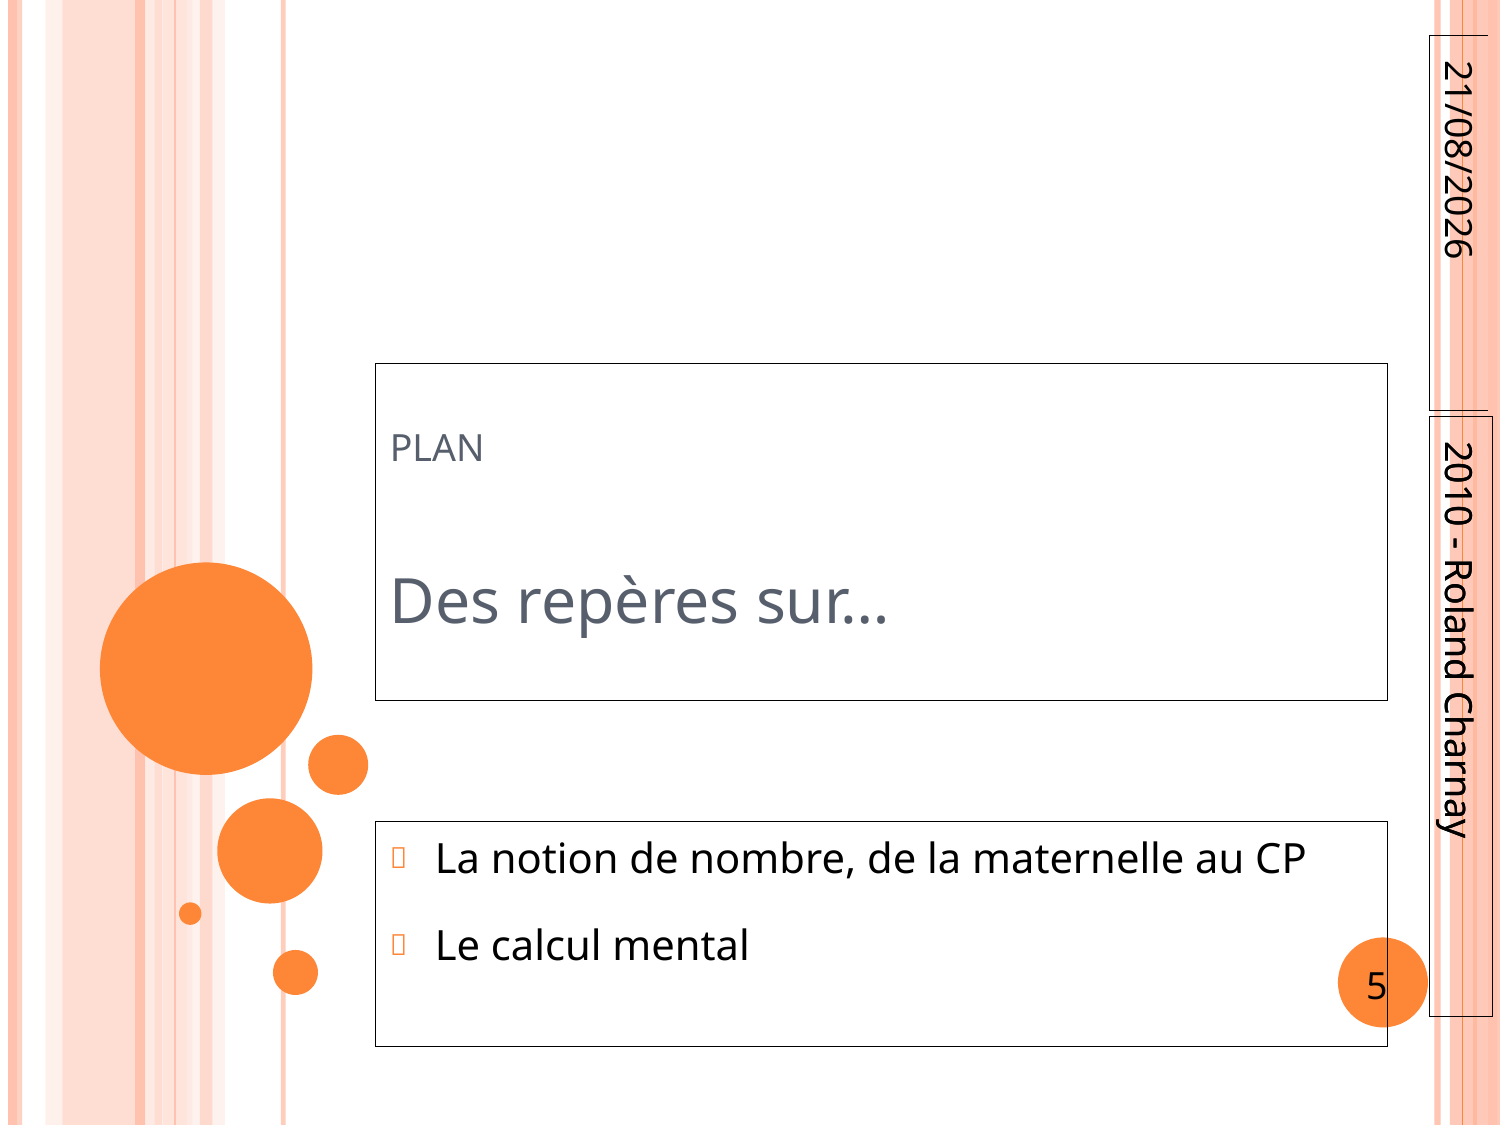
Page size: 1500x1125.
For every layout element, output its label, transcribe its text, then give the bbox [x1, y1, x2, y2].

text_box <numéro> [1351, 952, 1452, 1038]
title PLAN Des repères sur… [375, 363, 1388, 701]
list La notion de nombre, de la maternelle au CP Le calcul mental [375, 821, 1388, 1047]
footer 2010 - Roland Charnay [1429, 416, 1493, 1017]
